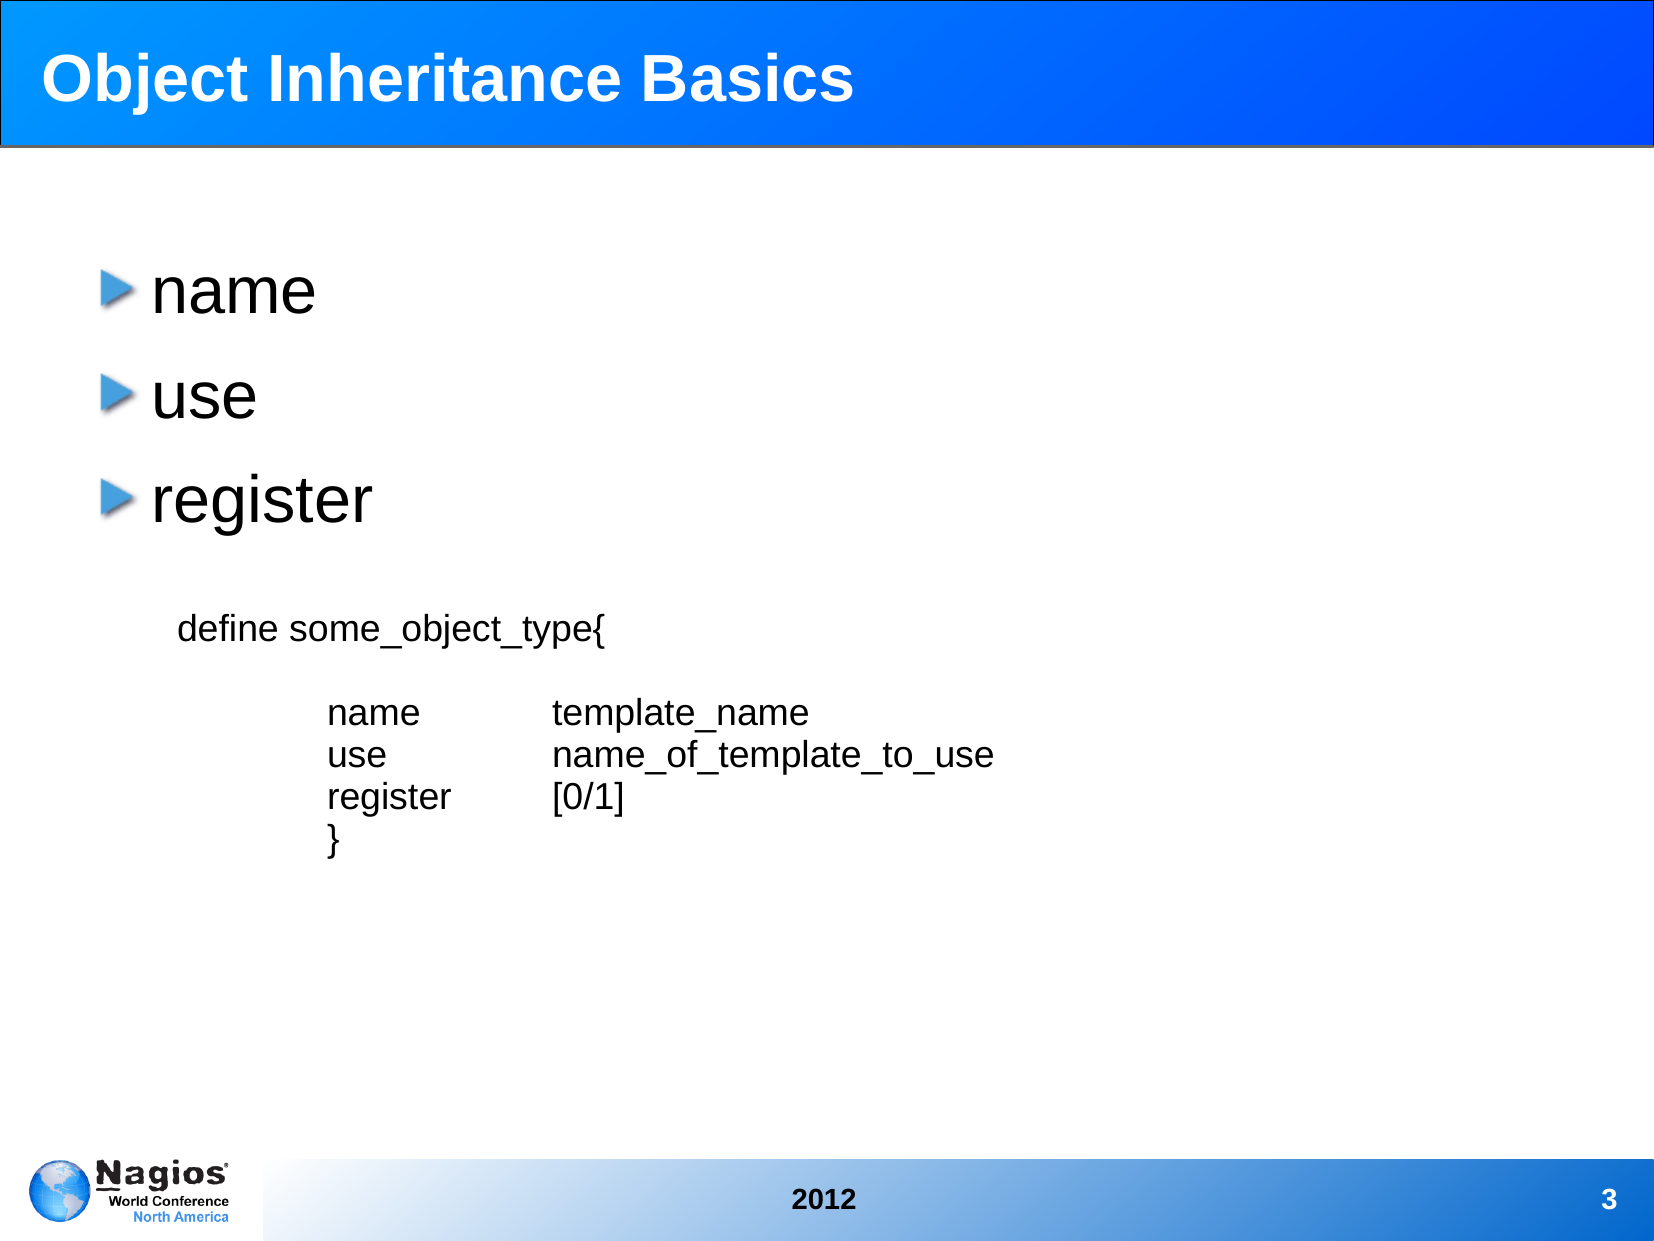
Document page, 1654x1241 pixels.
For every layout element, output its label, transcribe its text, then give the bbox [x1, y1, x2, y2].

title Object Inheritance Basics [41, 36, 1248, 120]
picture [29, 1159, 229, 1235]
list name use register [80, 253, 1569, 566]
text_box define some_object_type{ name template_name use name_of_template_to_use register [0/1] } [162, 600, 1404, 1053]
